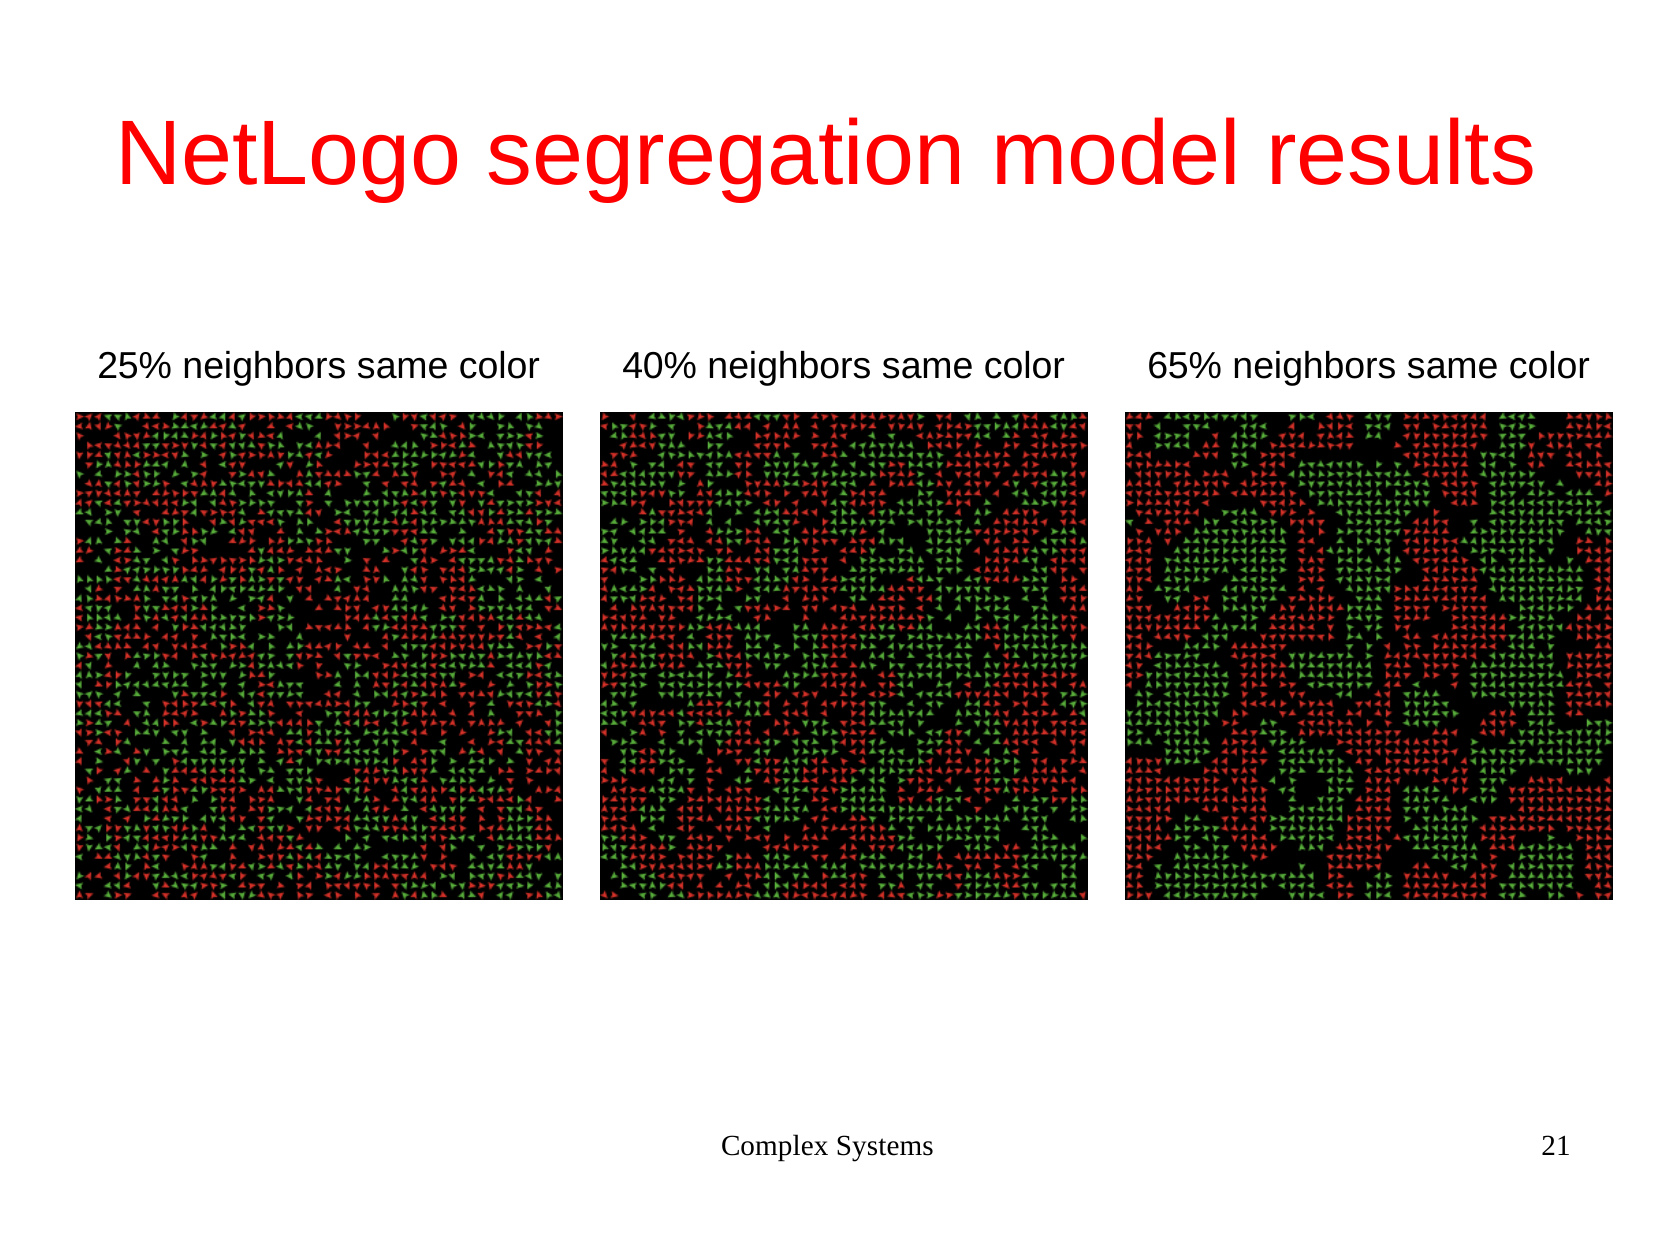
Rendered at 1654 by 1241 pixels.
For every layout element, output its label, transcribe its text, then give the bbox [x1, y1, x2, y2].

picture [1125, 412, 1613, 901]
text_box 25% neighbors same color [75, 337, 563, 395]
picture [75, 412, 563, 901]
picture [600, 412, 1088, 901]
text_box 40% neighbors same color [600, 337, 1088, 395]
text_box 65% neighbors same color [1125, 337, 1613, 395]
title NetLogo segregation model results [82, 49, 1571, 257]
